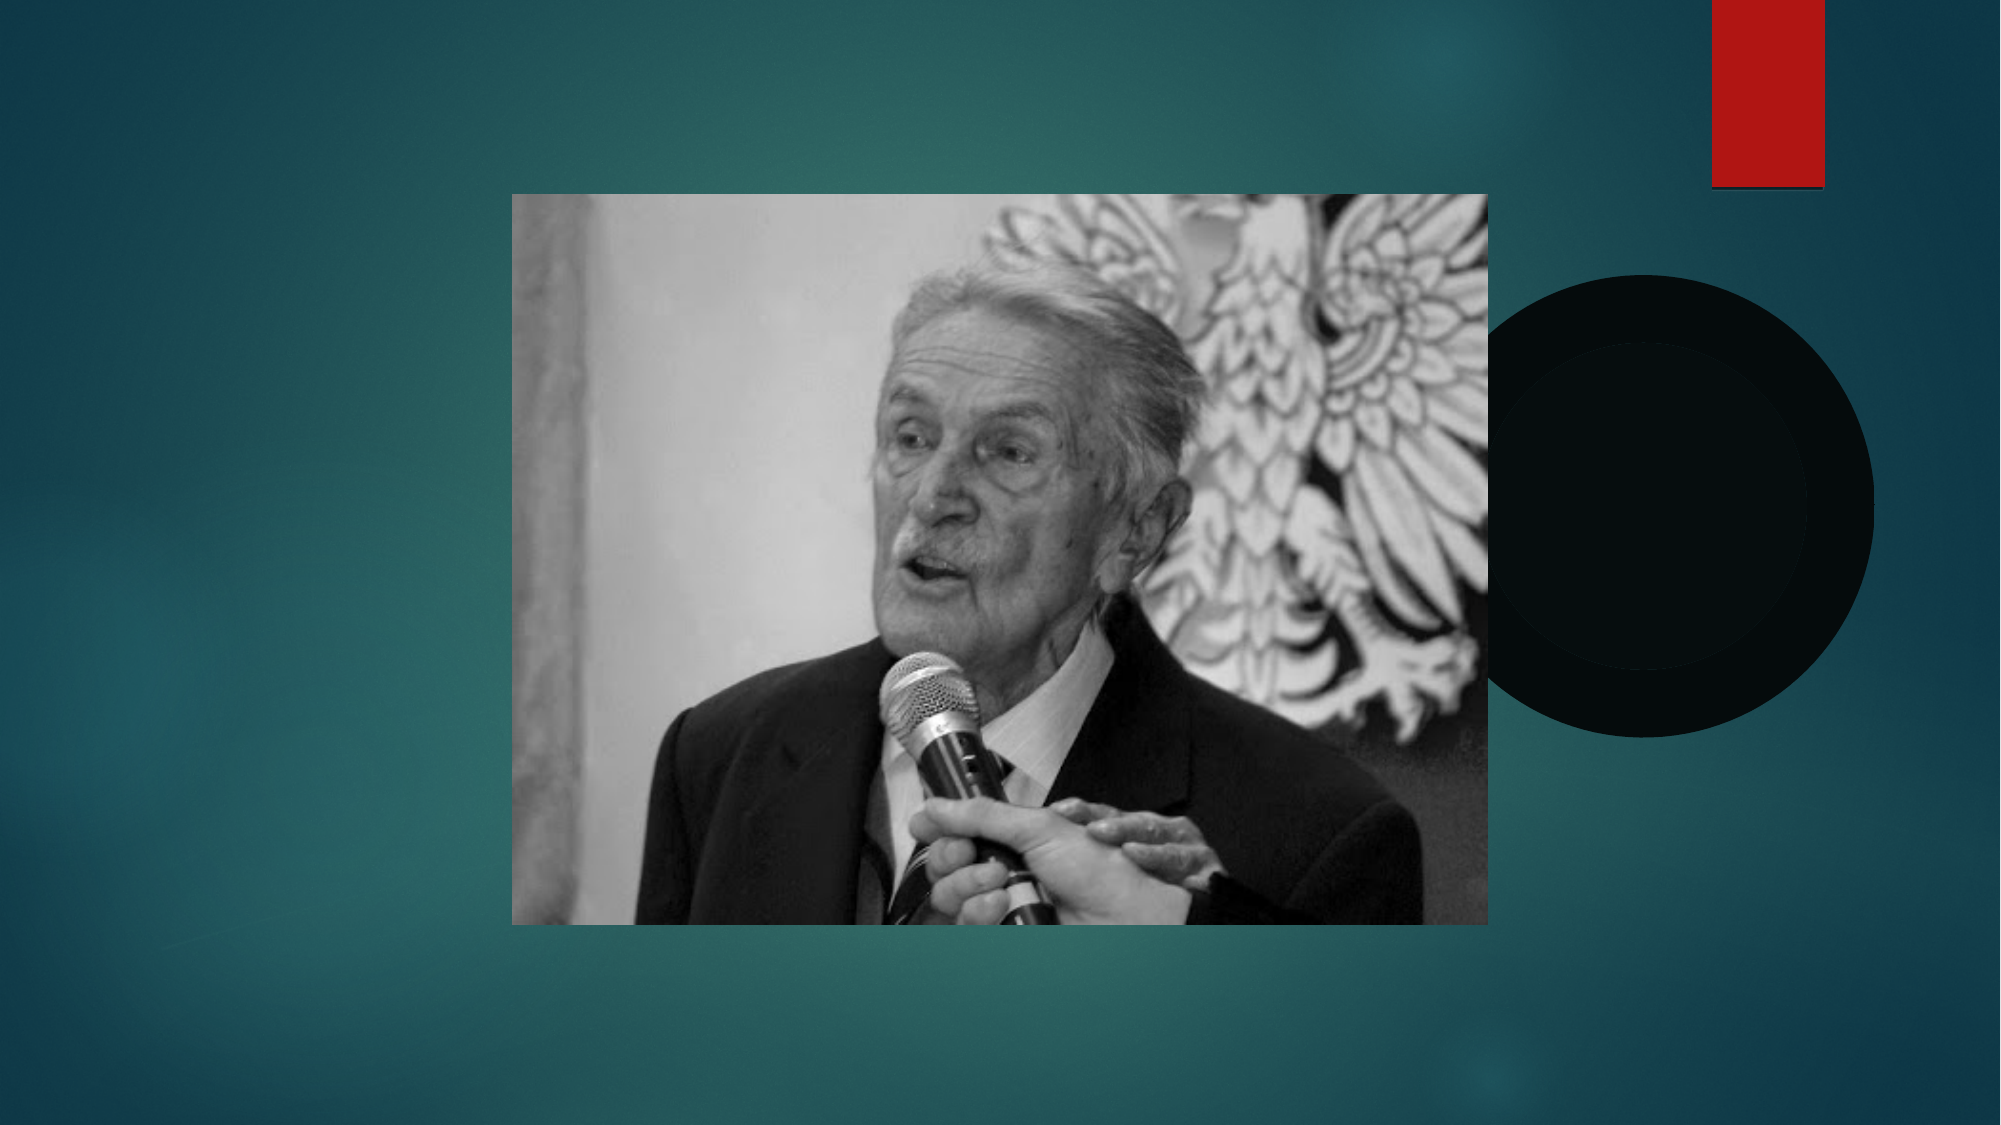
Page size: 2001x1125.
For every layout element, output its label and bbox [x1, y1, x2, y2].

picture [512, 194, 1488, 926]
